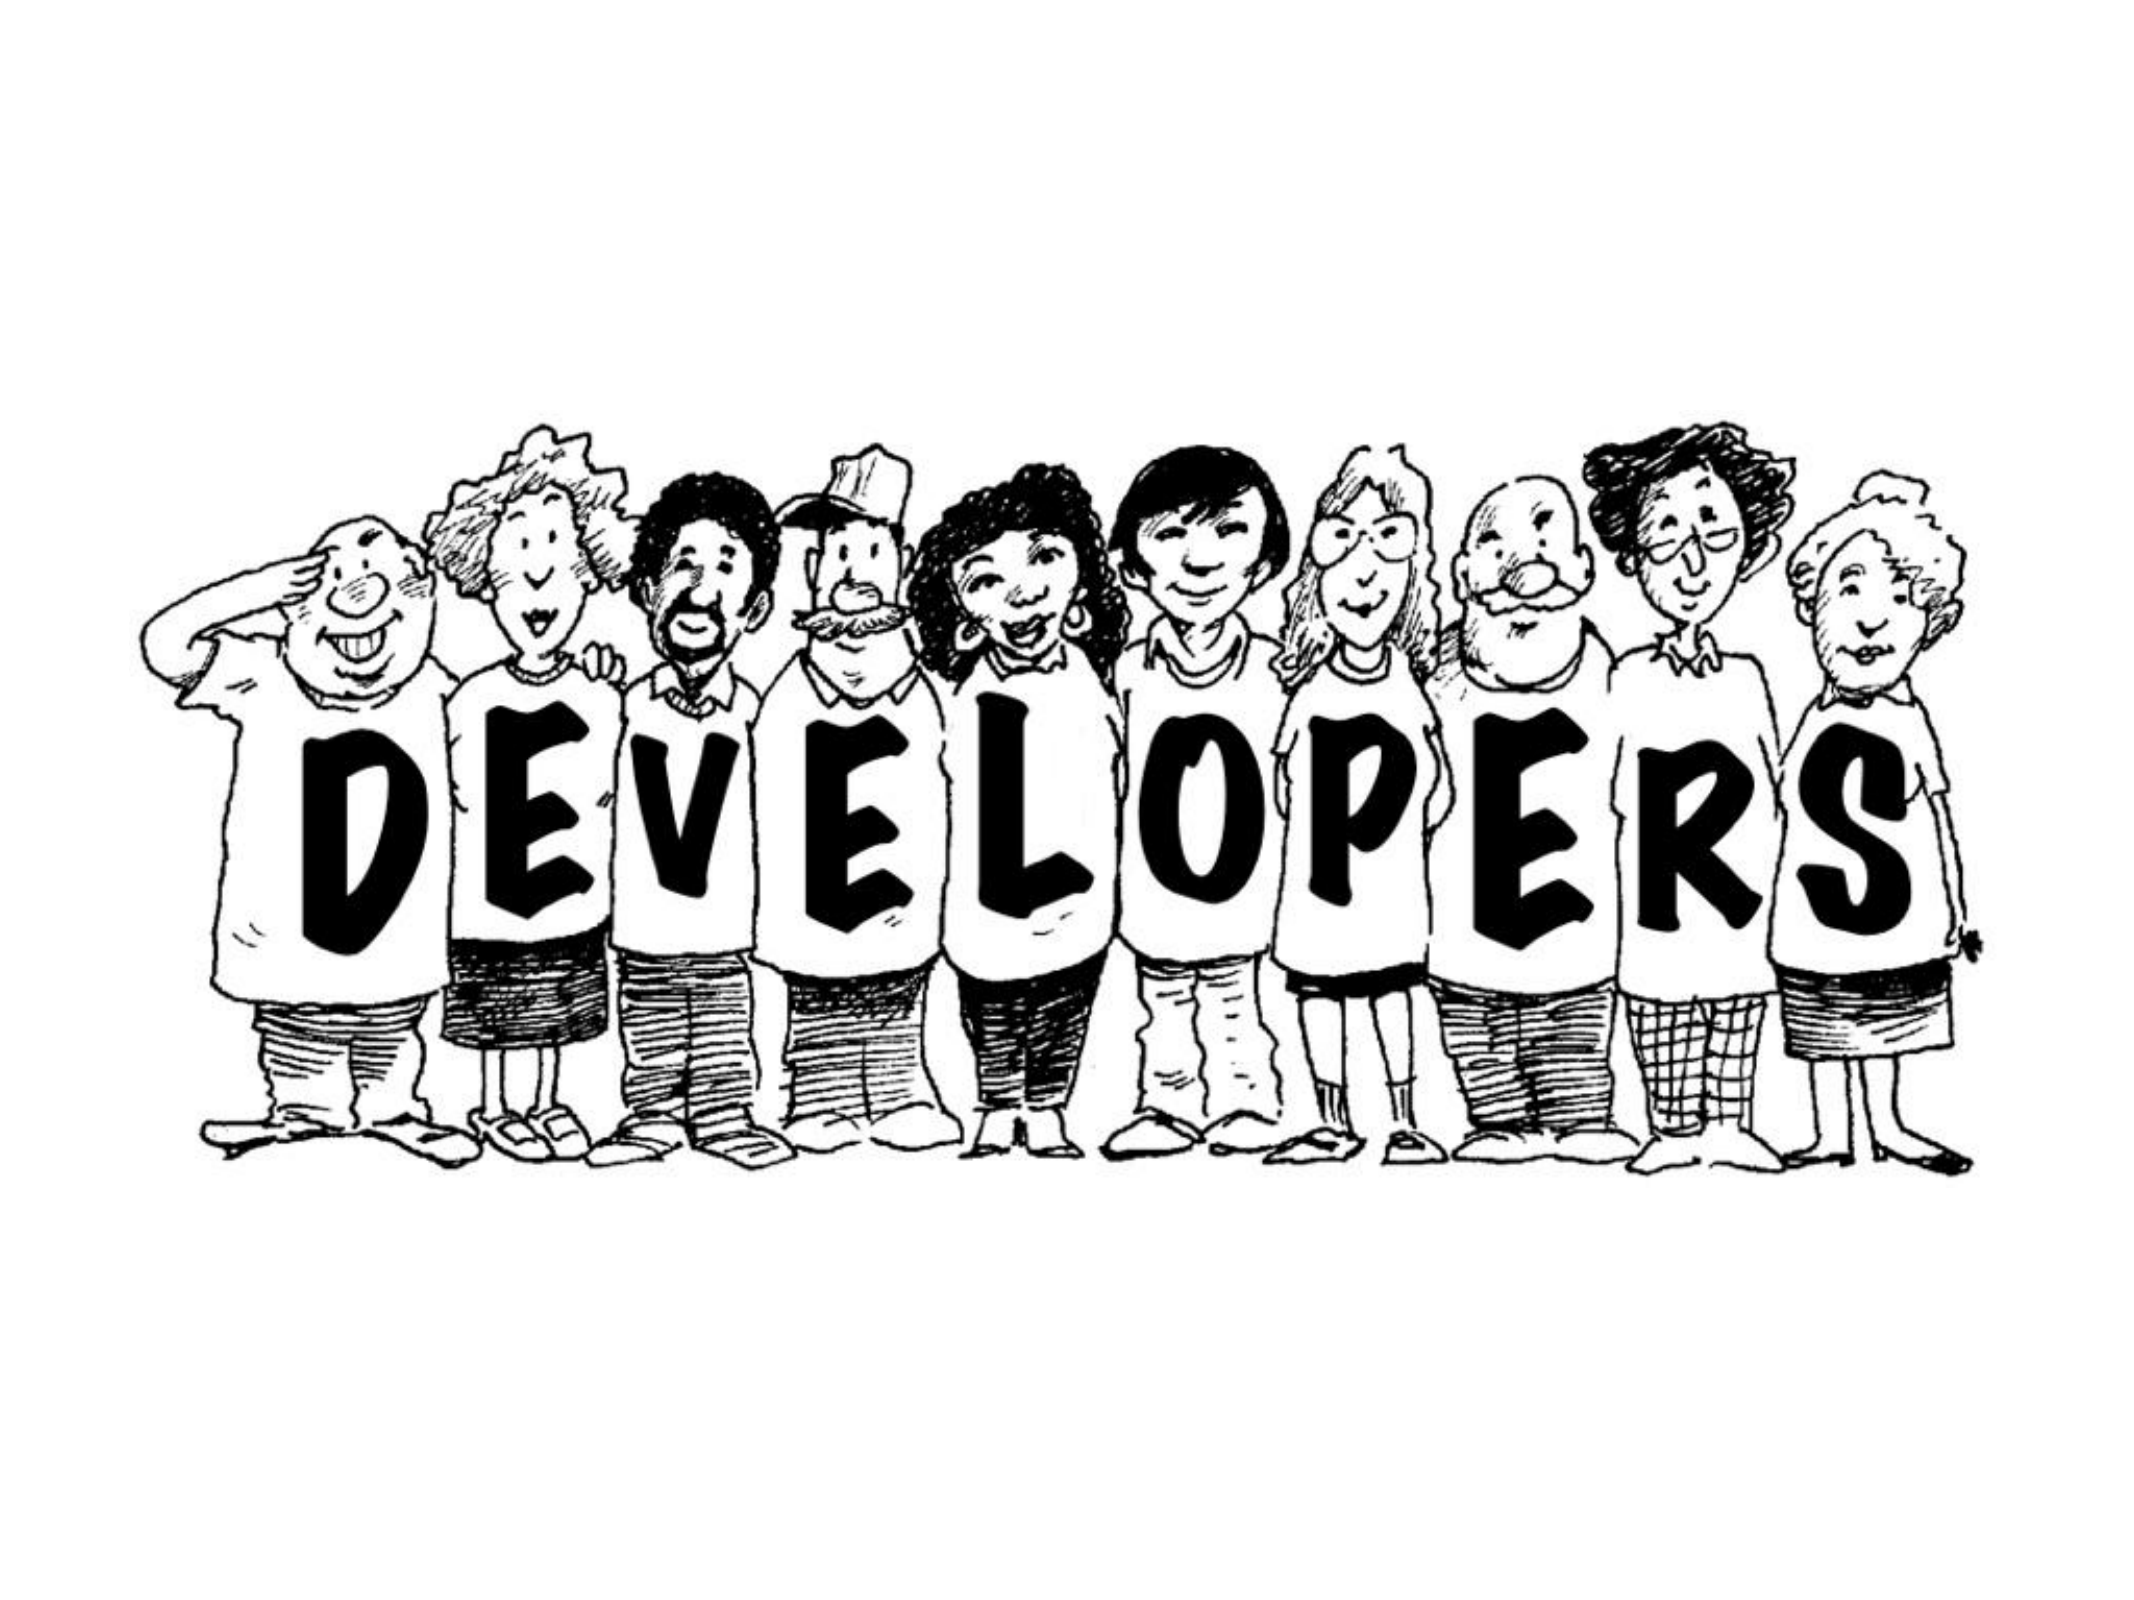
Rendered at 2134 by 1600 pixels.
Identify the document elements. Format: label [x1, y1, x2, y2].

picture [129, 410, 2005, 1188]
